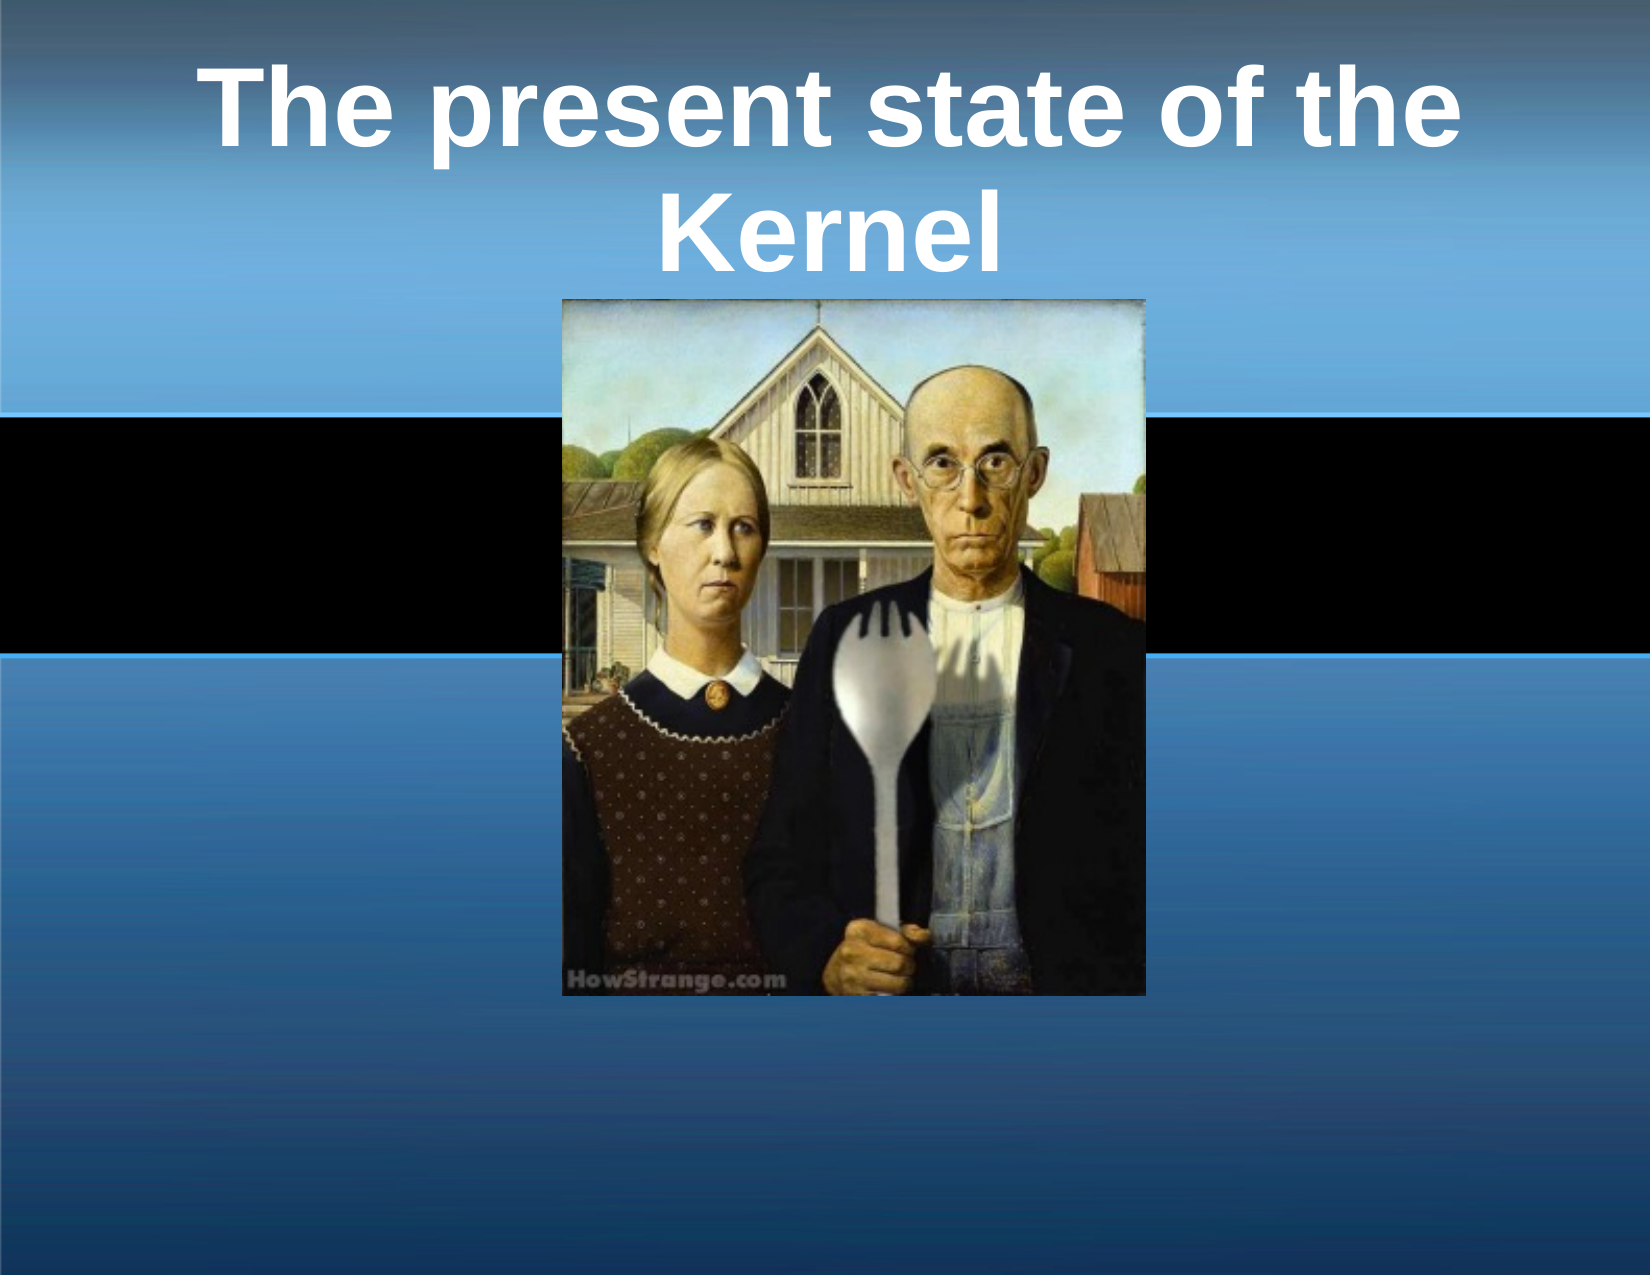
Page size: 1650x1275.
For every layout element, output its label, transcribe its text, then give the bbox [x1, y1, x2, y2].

picture [0, 0, 1650, 1275]
title The present state of the Kernel [123, 15, 1538, 450]
